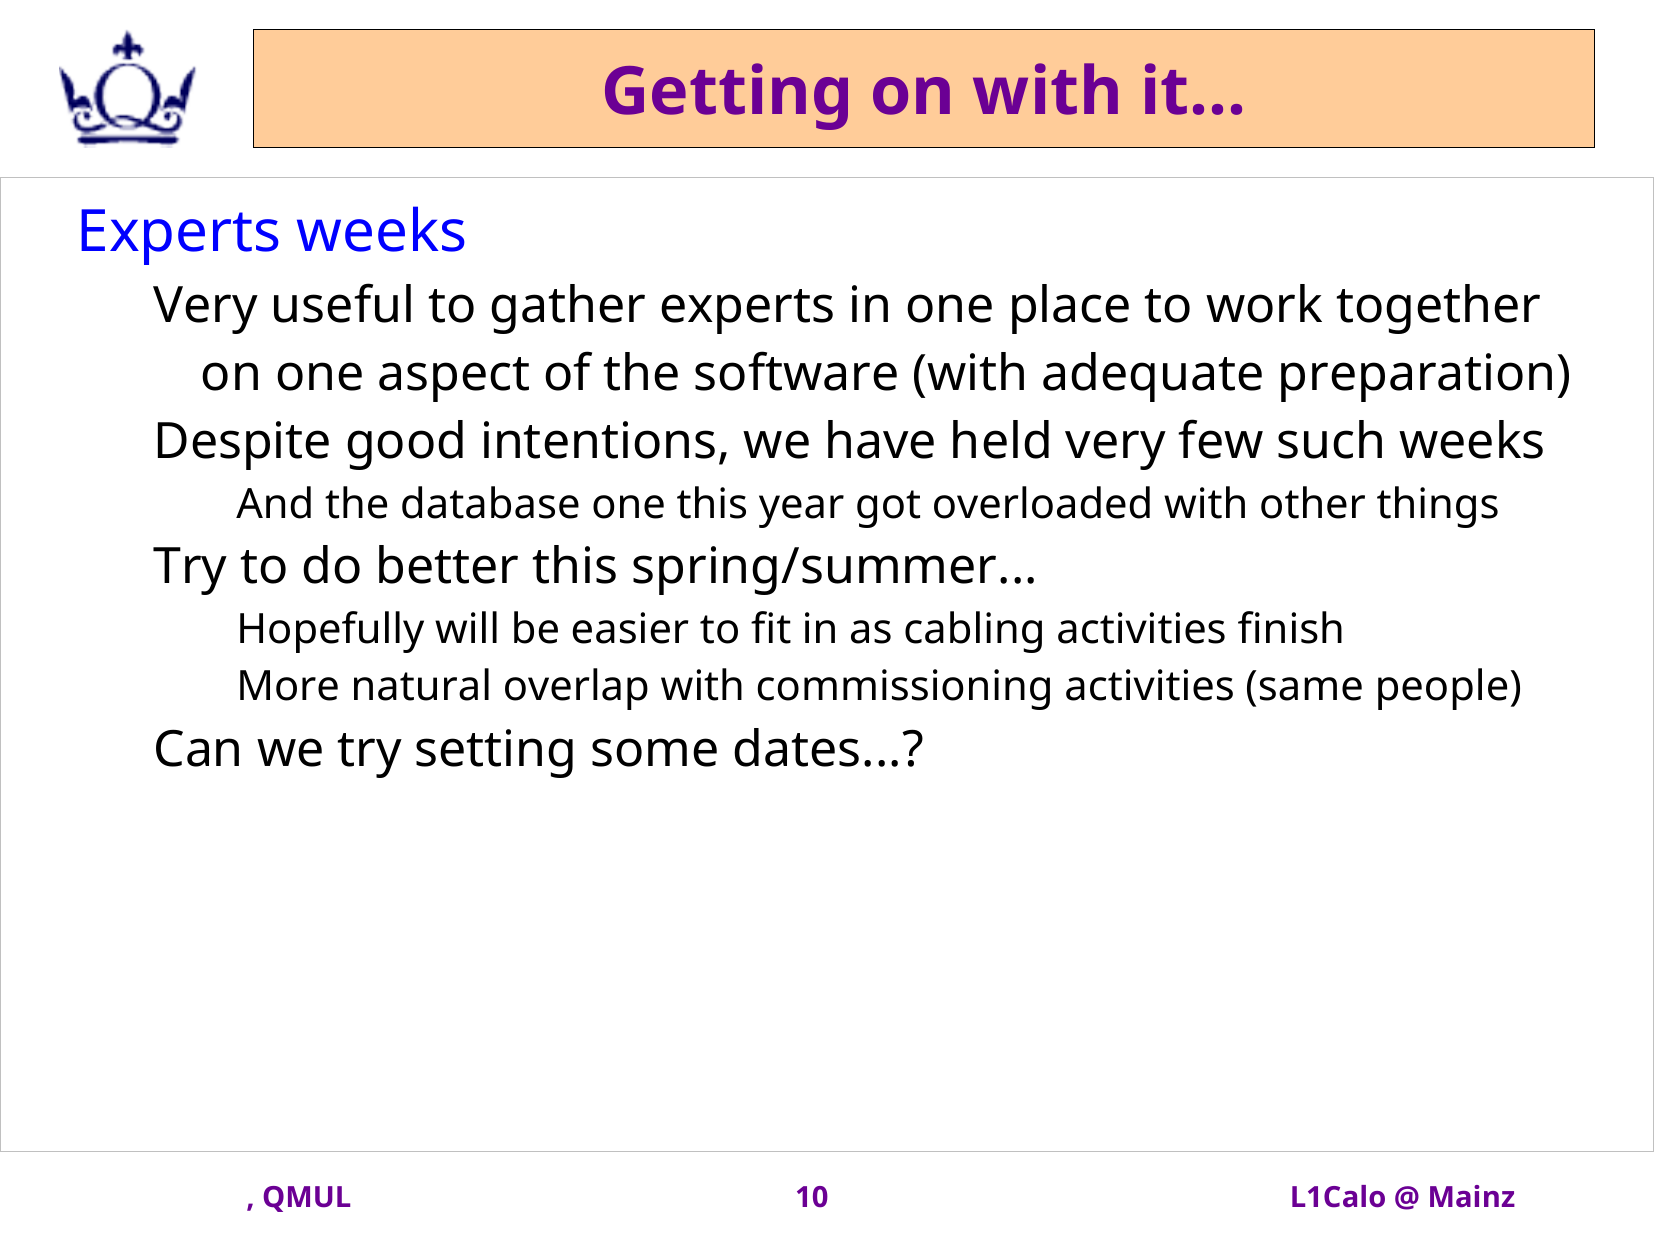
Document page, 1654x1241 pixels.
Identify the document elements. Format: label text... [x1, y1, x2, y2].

title Getting on with it... [253, 29, 1595, 148]
list Experts weeks Very useful to gather experts in one place to work together on one aspect of the software (with adequate preparation) Despite good intentions, we have held very few such weeks And the database one this year got overloaded with other things Try to do better this spring/summer... Hopefully will be easier to fit in as cabling activities finish More natural overlap with commissioning activities (same people) Can we try setting some dates...? [59, 189, 1603, 1109]
picture [59, 29, 200, 148]
